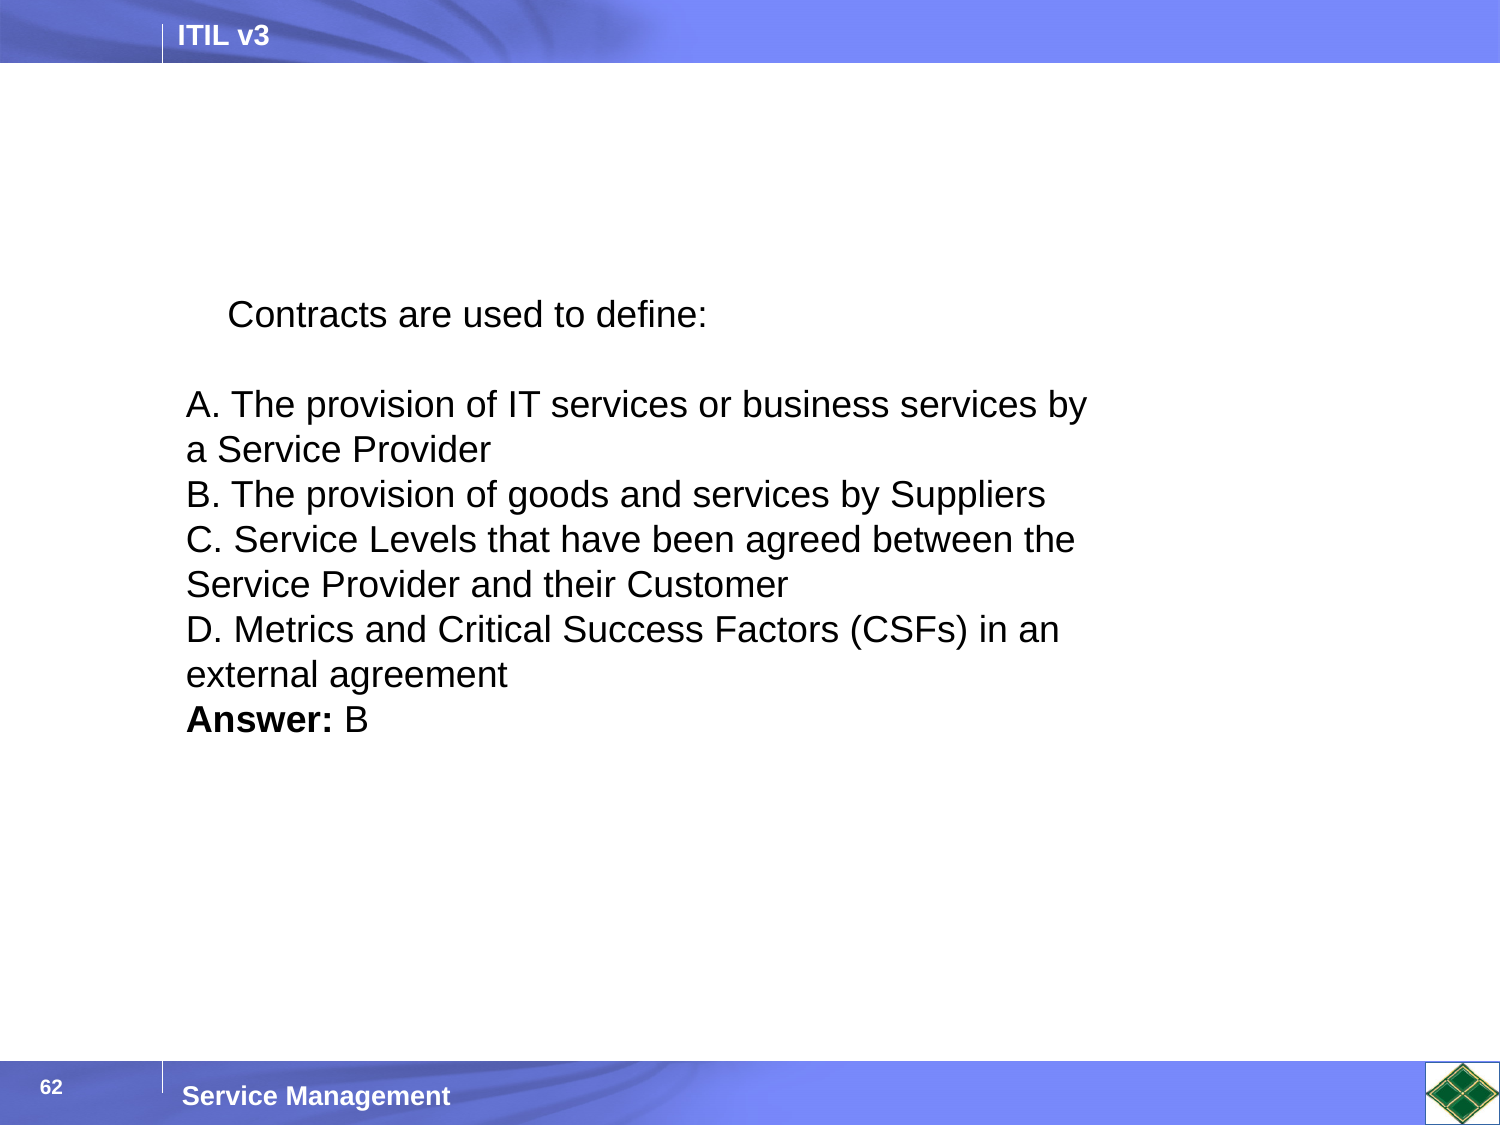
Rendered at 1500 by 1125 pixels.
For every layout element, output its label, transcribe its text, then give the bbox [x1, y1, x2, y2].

text_box 4. Contracts are used to define: A. The provision of IT services or business services by a Service Provider B. The provision of goods and services by Suppliers C. Service Levels that have been agreed between the Service Provider and their Customer D. Metrics and Critical Success Factors (CSFs) in an external agreement Answer: B [171, 282, 1125, 748]
picture [1426, 1063, 1499, 1124]
picture [0, 0, 1500, 63]
picture [0, 1061, 1500, 1125]
text_box <číslo> [25, 1066, 191, 1119]
